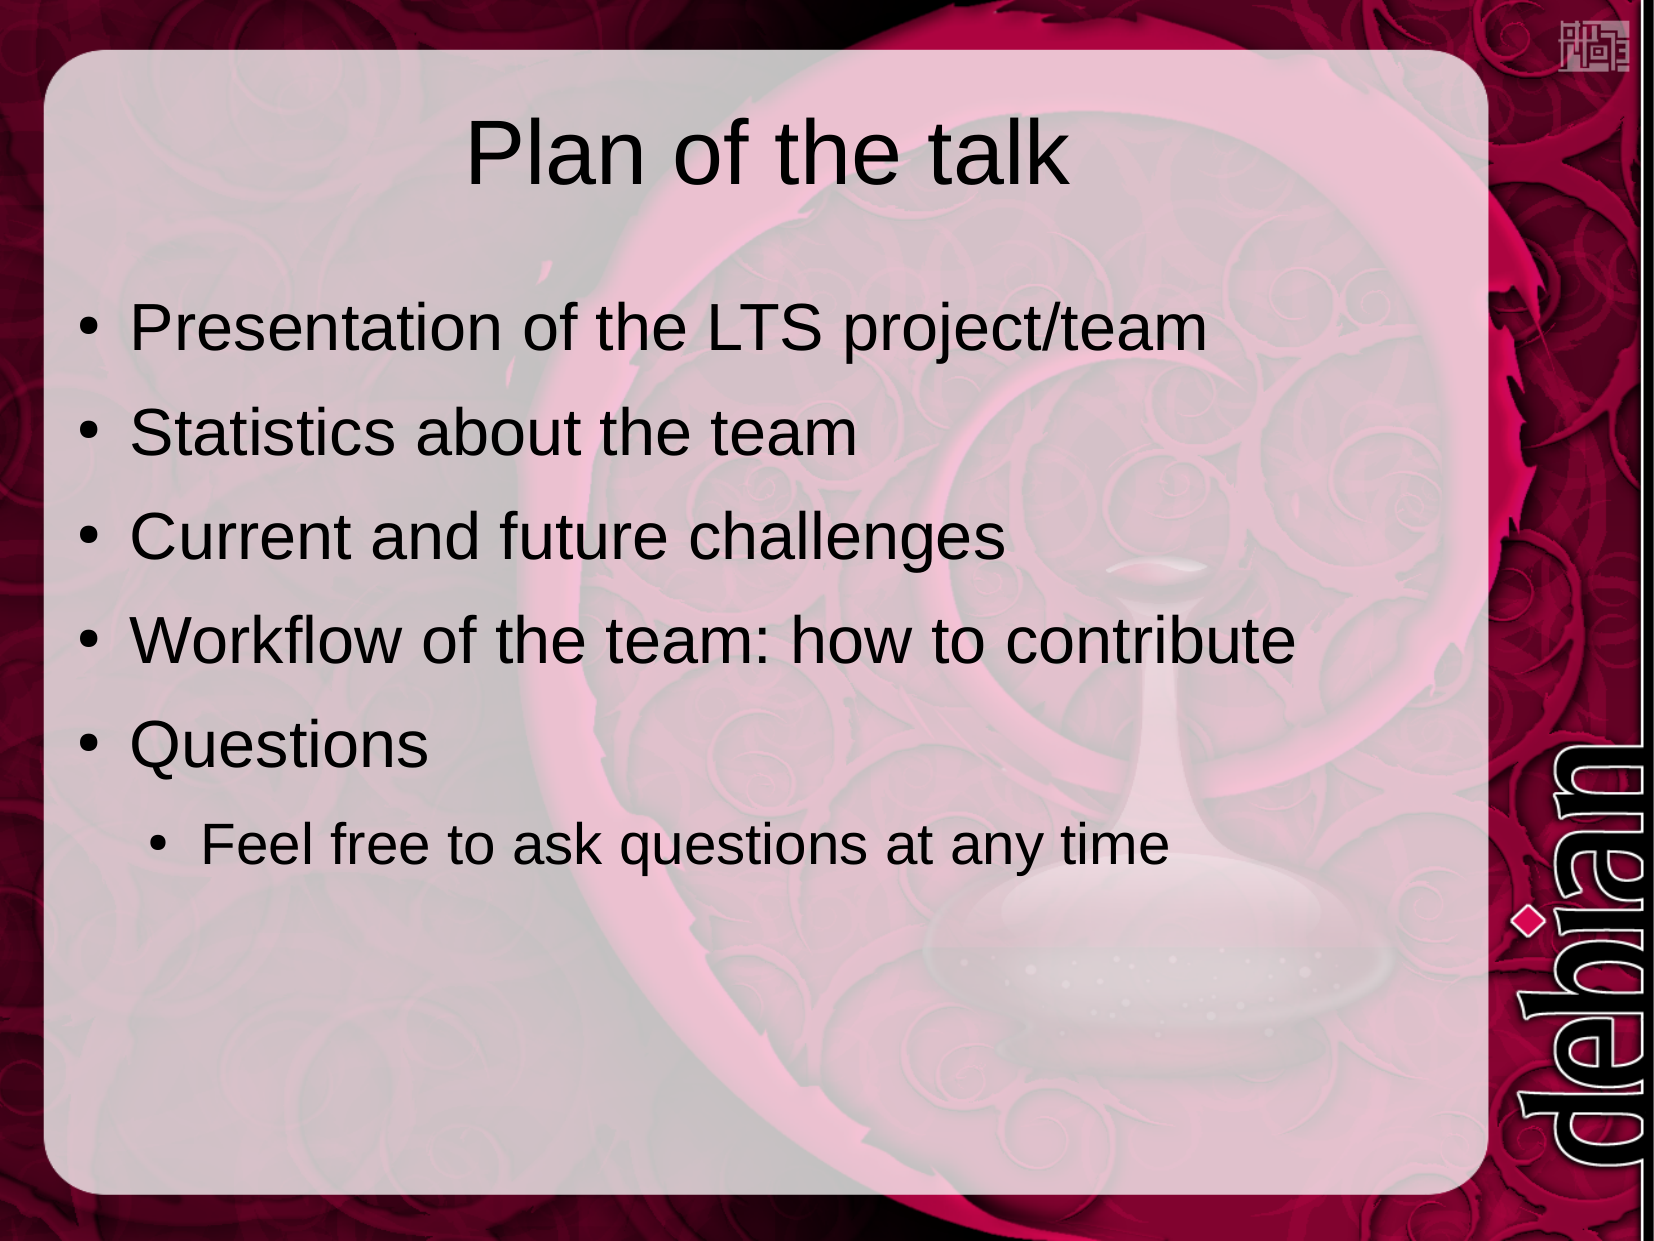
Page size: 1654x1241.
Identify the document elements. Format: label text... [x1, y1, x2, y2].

title Plan of the talk [59, 49, 1477, 257]
picture [0, 0, 1654, 1241]
list Presentation of the LTS project/team Statistics about the team Current and future challenges Workflow of the team: how to contribute Questions Feel free to ask questions at any time [59, 290, 1477, 1109]
